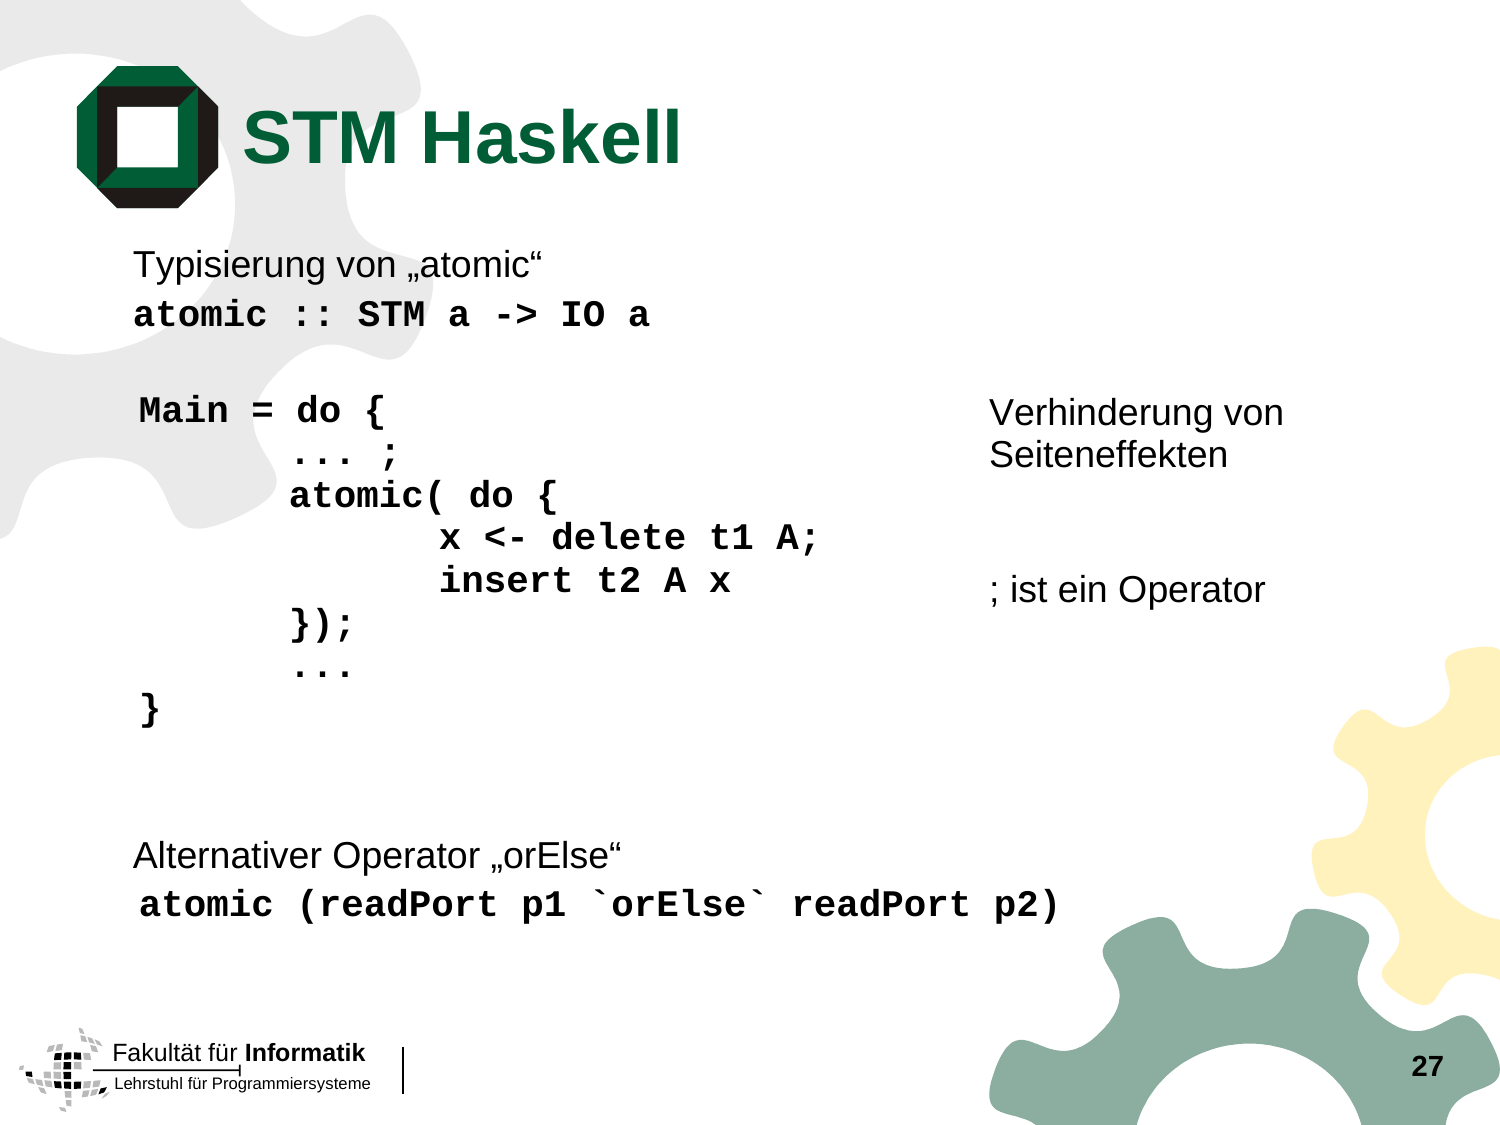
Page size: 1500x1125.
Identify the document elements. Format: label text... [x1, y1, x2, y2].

text_box atomic (readPort p1 `orElse` readPort p2) [124, 878, 1388, 936]
text_box atomic :: STM a -> IO a [118, 287, 916, 346]
text_box ; ist ein Operator [974, 561, 1329, 618]
text_box Typisierung von „atomic“ [118, 236, 798, 294]
text_box Alternativer Operator „orElse“ [118, 826, 945, 884]
text_box Main = do { ... ; atomic( do { x <- delete t1 A; insert t2 A x }); ... } [124, 383, 945, 739]
text_box Verhinderung von Seiteneffekten [974, 383, 1447, 483]
title STM Haskell [242, 19, 1425, 256]
